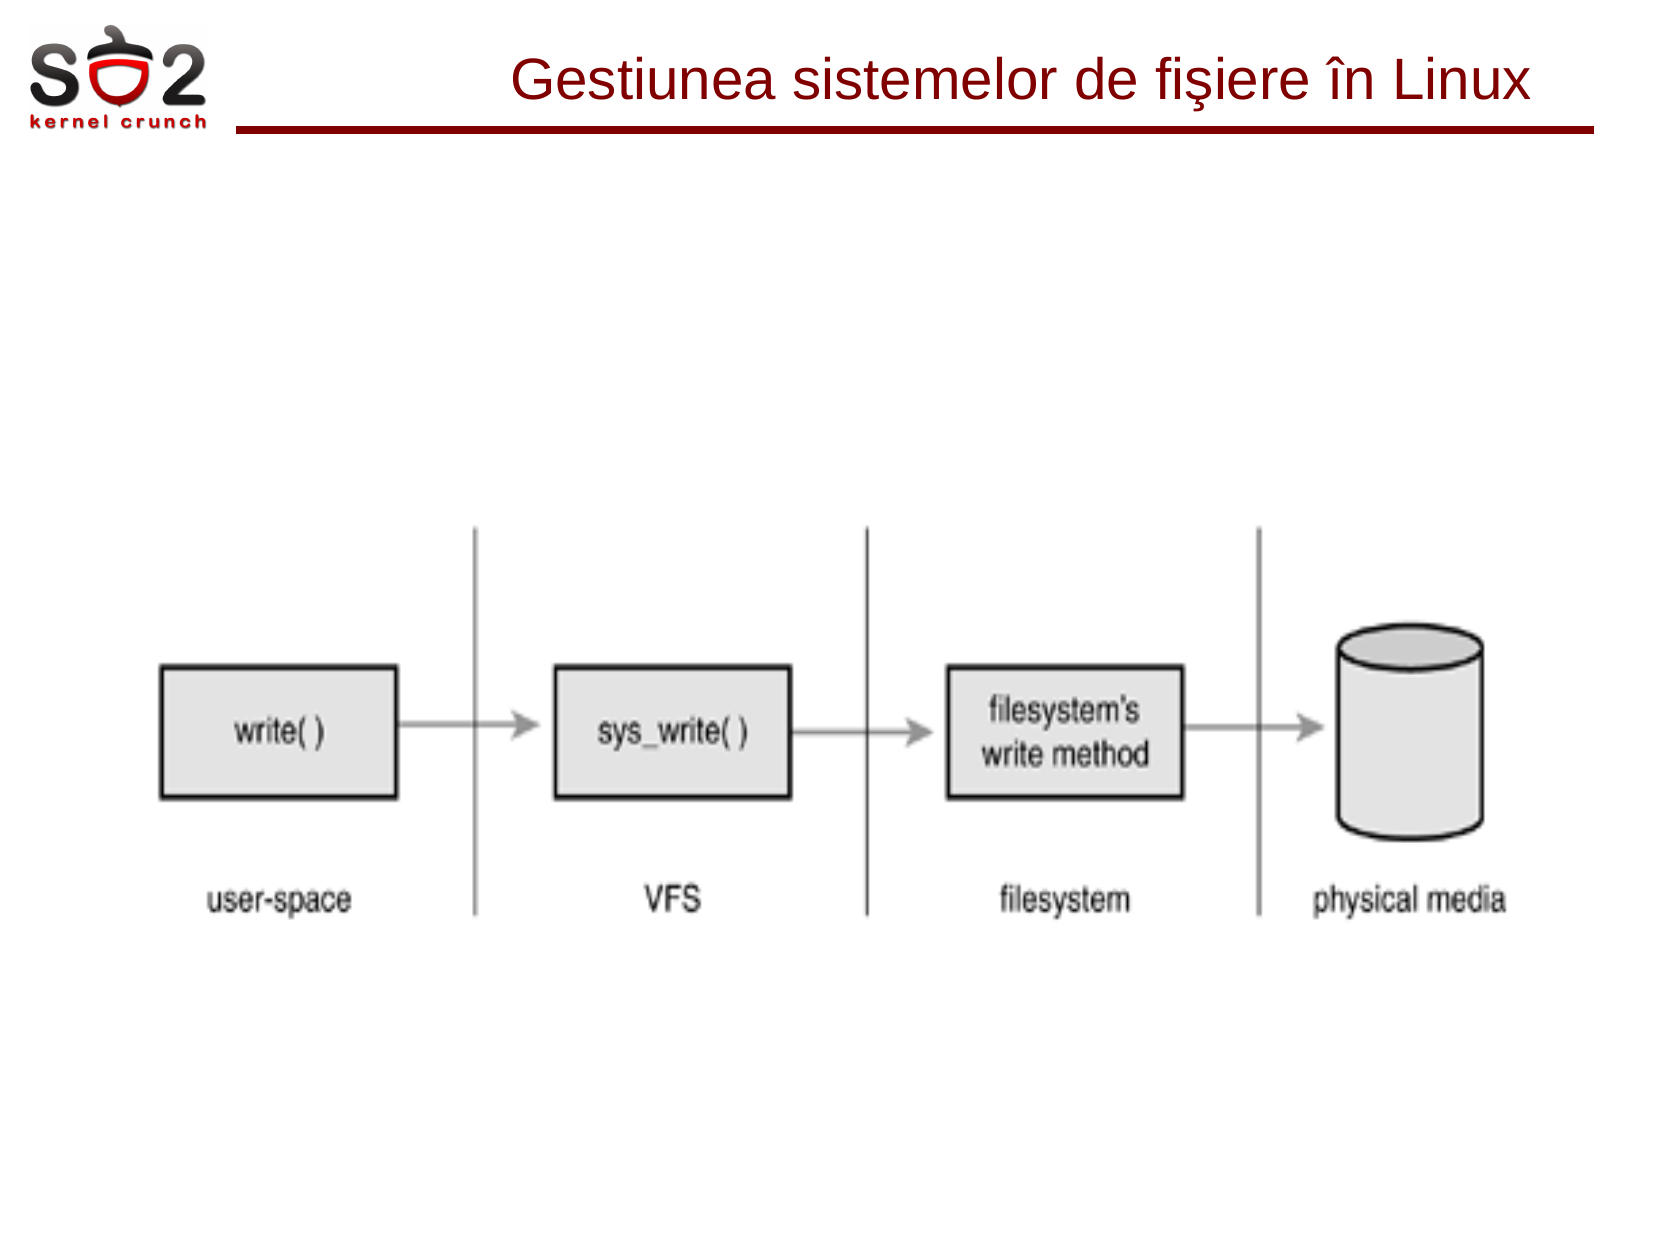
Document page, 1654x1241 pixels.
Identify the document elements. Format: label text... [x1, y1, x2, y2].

picture [78, 497, 1577, 1024]
picture [29, 23, 121, 130]
title Gestiunea sistemelor de fişiere în Linux [121, 11, 1534, 148]
